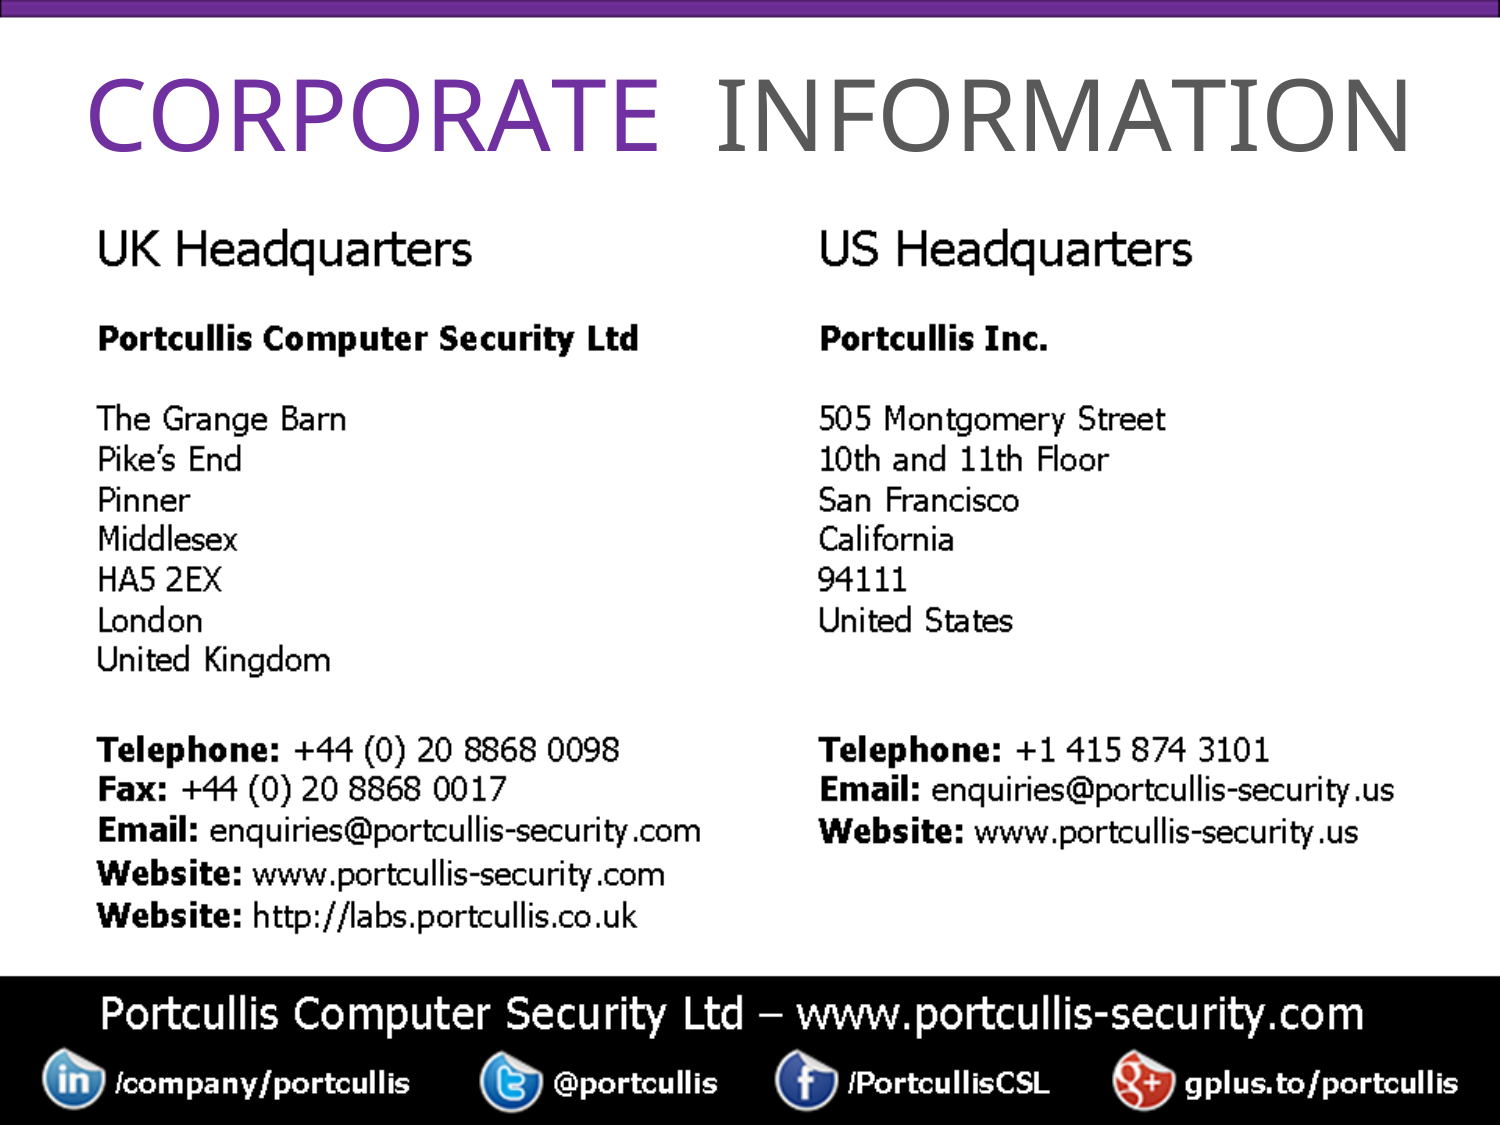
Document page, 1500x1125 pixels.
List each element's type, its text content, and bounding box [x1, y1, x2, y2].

picture [0, 209, 1500, 1125]
title CORPORATE INFORMATION [0, 31, 1500, 209]
picture [0, 0, 1500, 31]
